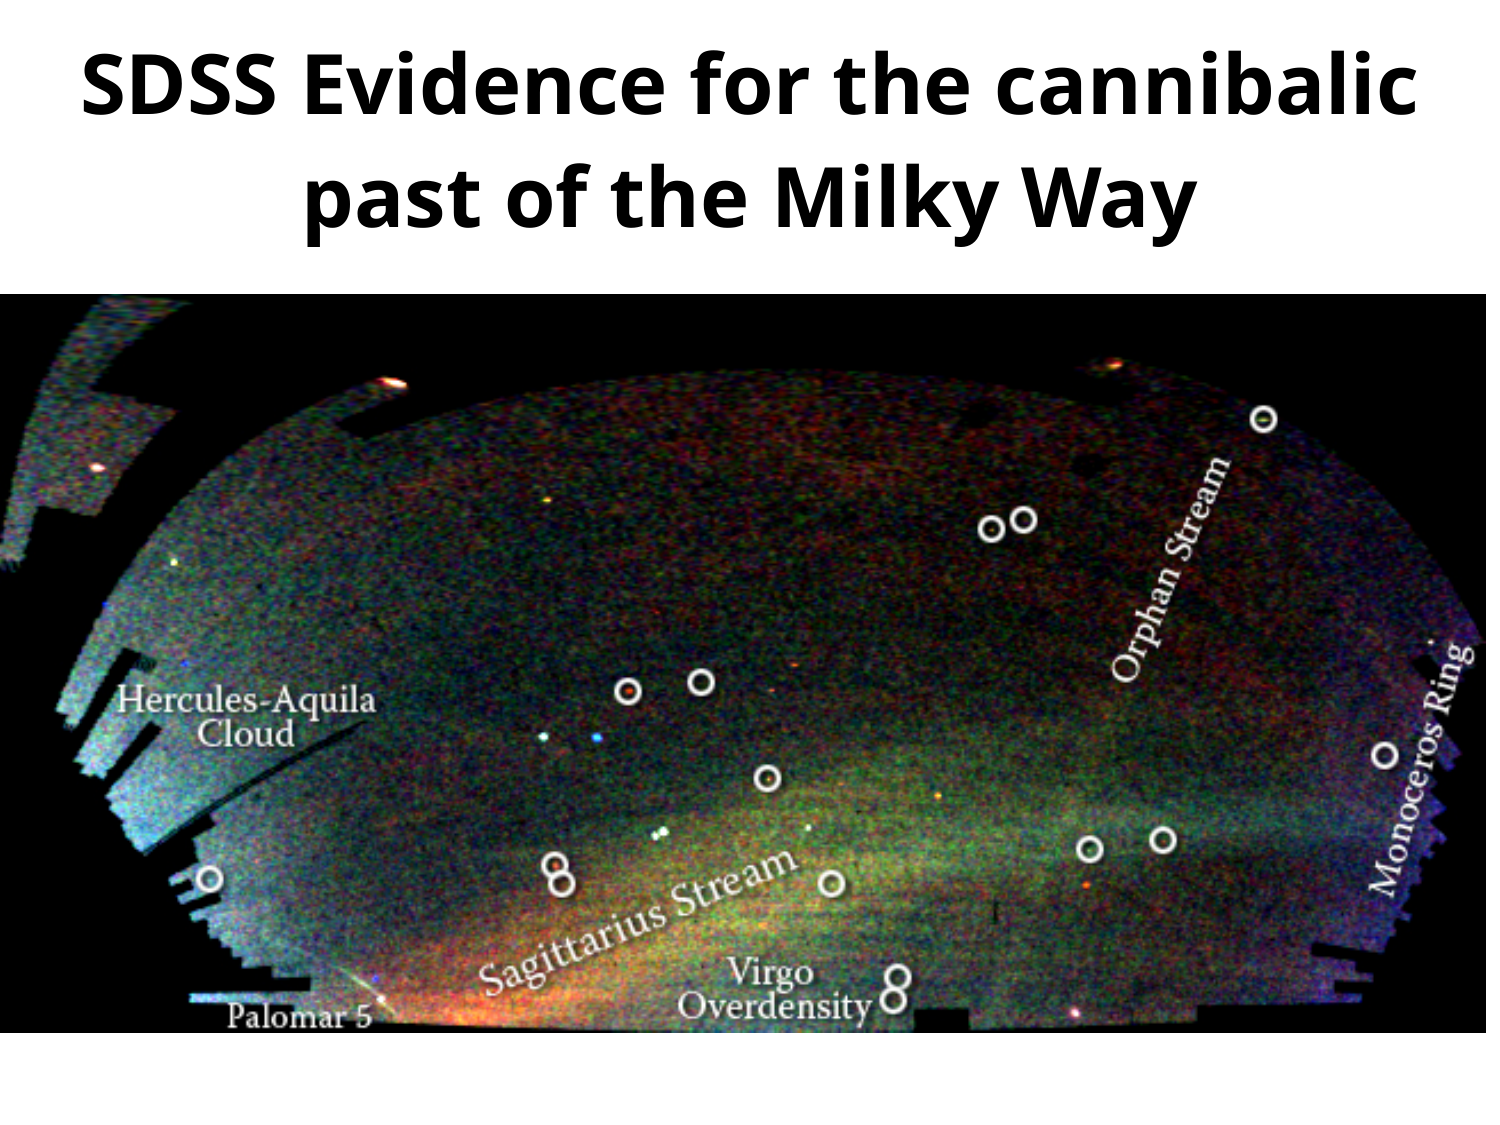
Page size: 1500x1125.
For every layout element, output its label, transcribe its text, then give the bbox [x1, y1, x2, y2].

title SDSS Evidence for the cannibalic past of the Milky Way [30, 41, 1471, 236]
picture [0, 294, 1486, 1033]
